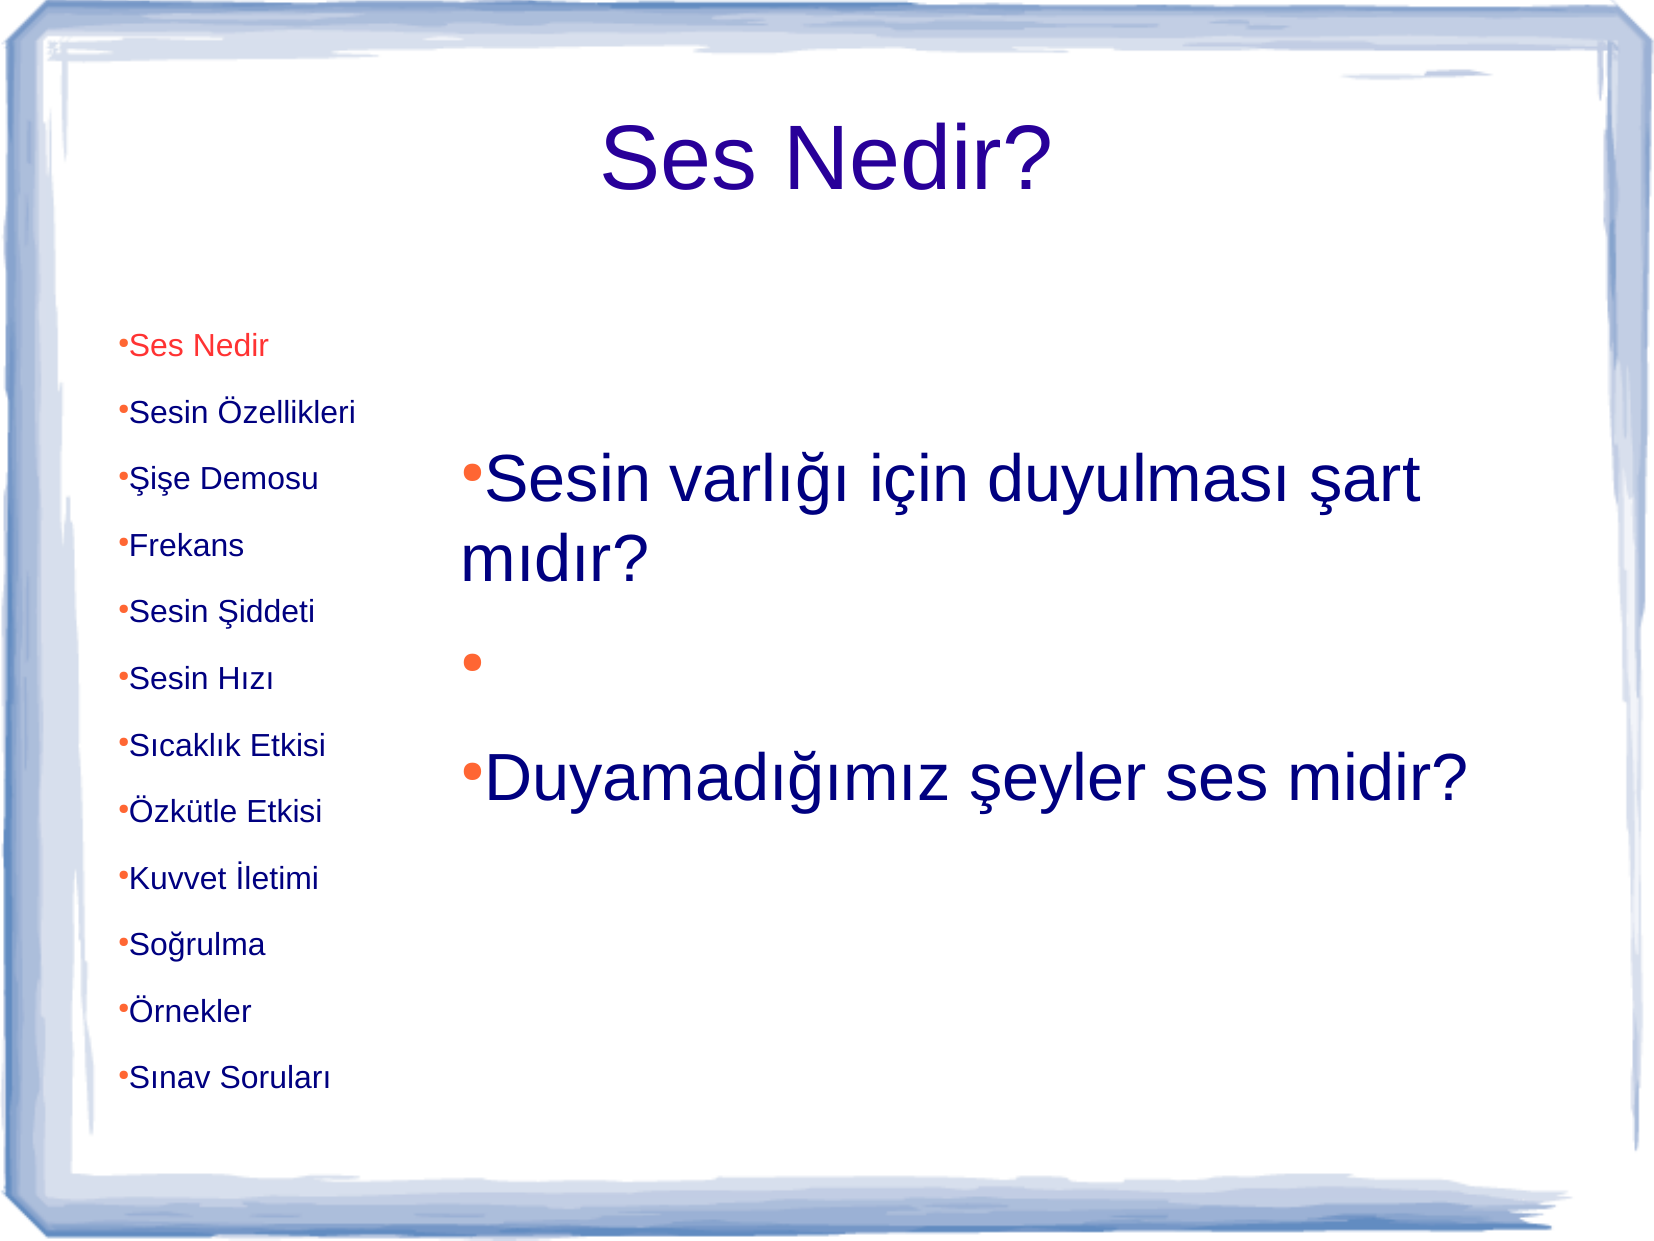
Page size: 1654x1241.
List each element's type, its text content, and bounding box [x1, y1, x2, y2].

list Ses Nedir Sesin Özellikleri Şişe Demosu Frekans Sesin Şiddeti Sesin Hızı Sıcaklık Etkisi Özkütle Etkisi Kuvvet İletimi Soğrulma Örnekler Sınav Soruları [118, 324, 438, 1097]
title Ses Nedir? [82, 49, 1571, 257]
list Sesin varlığı için duyulması şart mıdır? Duyamadığımız şeyler ses midir? [460, 324, 1572, 1004]
